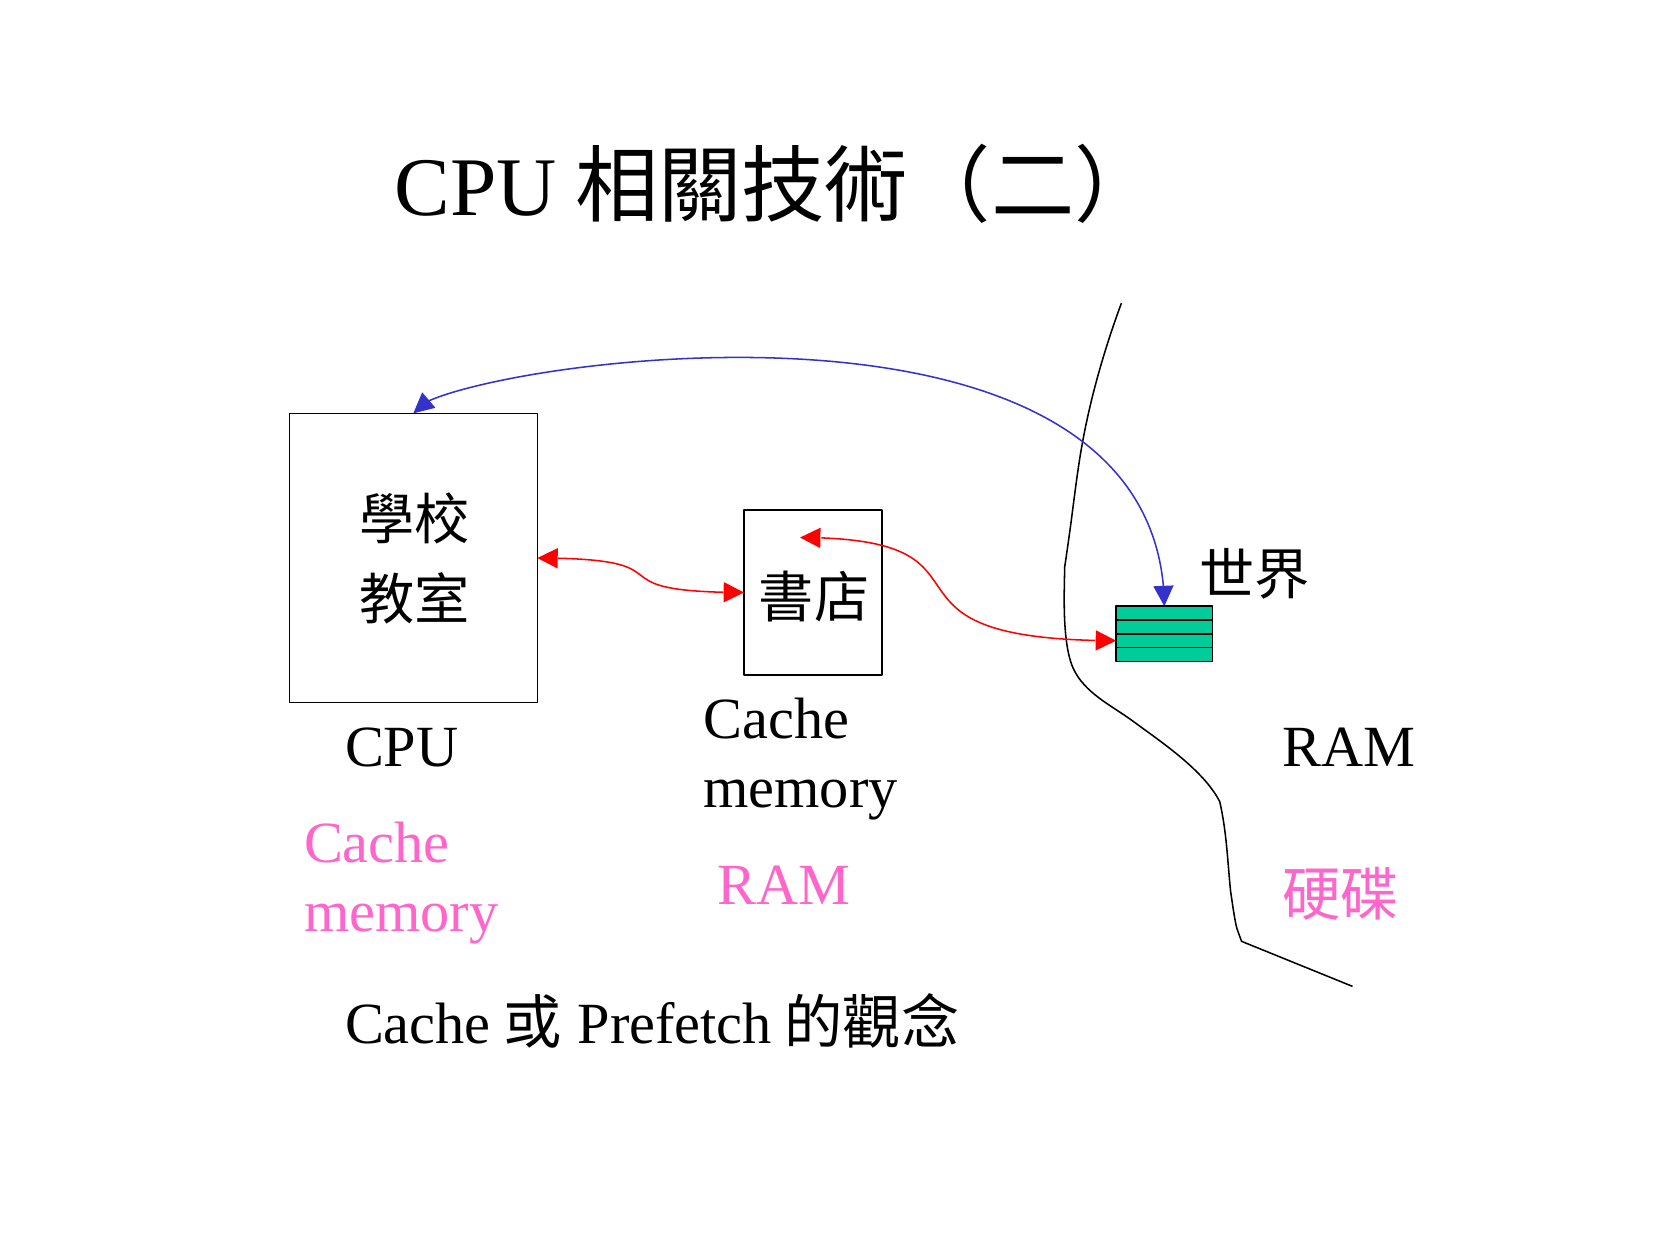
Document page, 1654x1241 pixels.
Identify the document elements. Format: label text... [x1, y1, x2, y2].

text_box Cache memory [289, 799, 537, 971]
text_box CPU [330, 702, 490, 797]
text_box [744, 630, 882, 675]
text_box [289, 413, 538, 703]
text_box RAM [702, 840, 883, 935]
text_box 學校 教室 [344, 468, 489, 622]
text_box 世界 [1185, 523, 1329, 607]
text_box 書店 [744, 545, 888, 630]
text_box [744, 509, 882, 545]
text_box Cache memory [688, 675, 937, 847]
text_box Cache或Prefetch的觀念 [330, 969, 1039, 1063]
title CPU相關技術（二） [73, 24, 1479, 249]
text_box [821, 539, 872, 545]
text_box RAM [1267, 702, 1448, 797]
text_box 硬碟 [1267, 841, 1430, 935]
